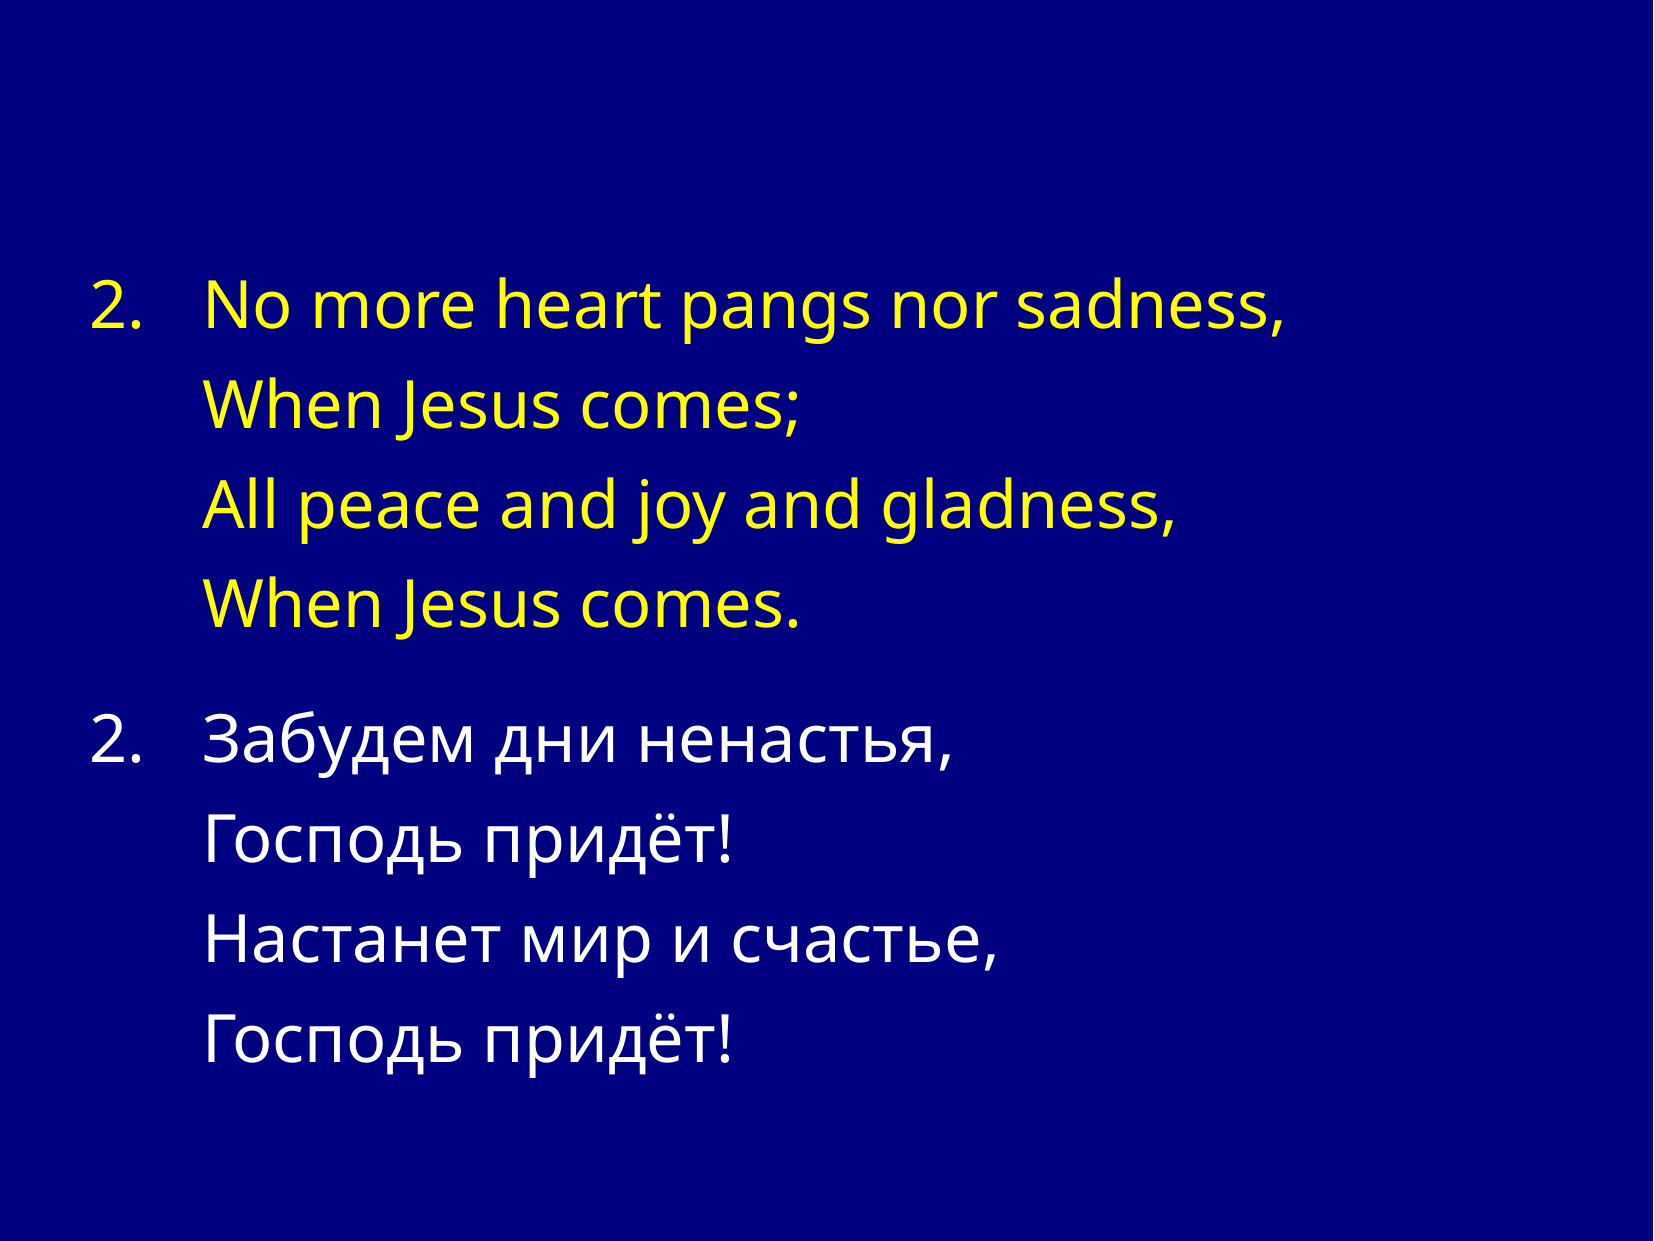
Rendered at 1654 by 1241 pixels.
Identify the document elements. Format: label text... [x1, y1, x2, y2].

text_box 2. Забудем дни ненастья, Господь придёт! Настанет мир и счастье, Господь придёт! [75, 675, 1576, 1163]
text_box 2. No more heart pangs nor sadness, When Jesus comes; All peace and joy and gladness, When Jesus comes. [75, 150, 1576, 638]
